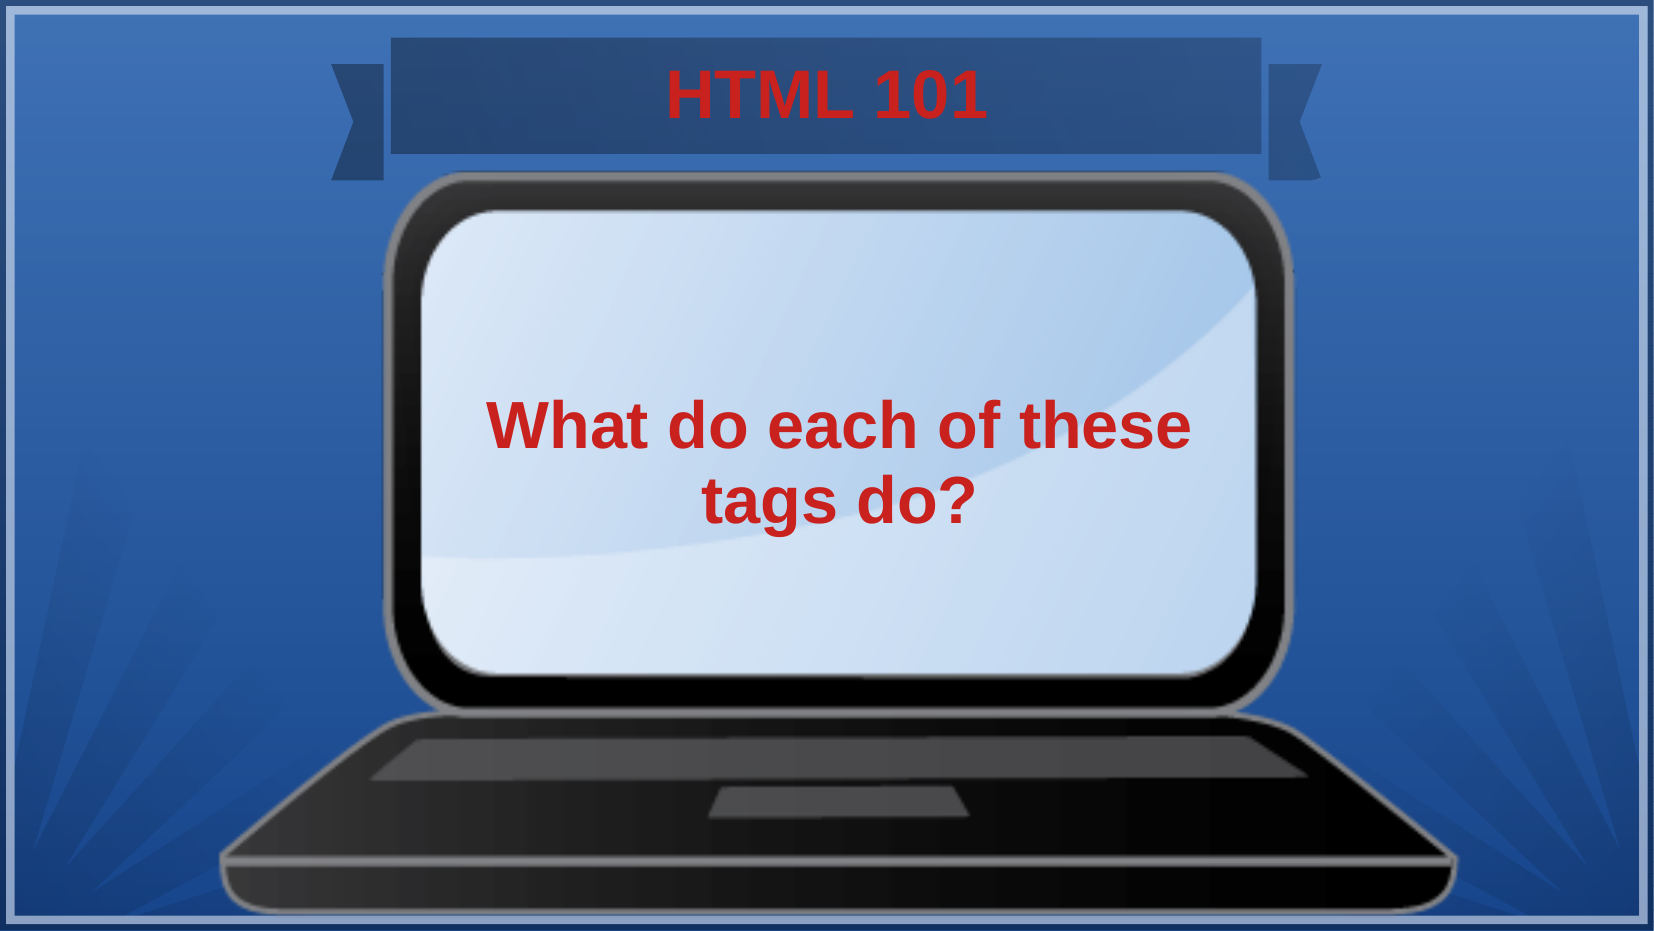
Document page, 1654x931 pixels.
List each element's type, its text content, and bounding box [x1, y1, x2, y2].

title HTML 101 [389, 35, 1264, 154]
picture [164, 119, 1514, 931]
subtitle What do each of these tags do? [420, 239, 1261, 686]
